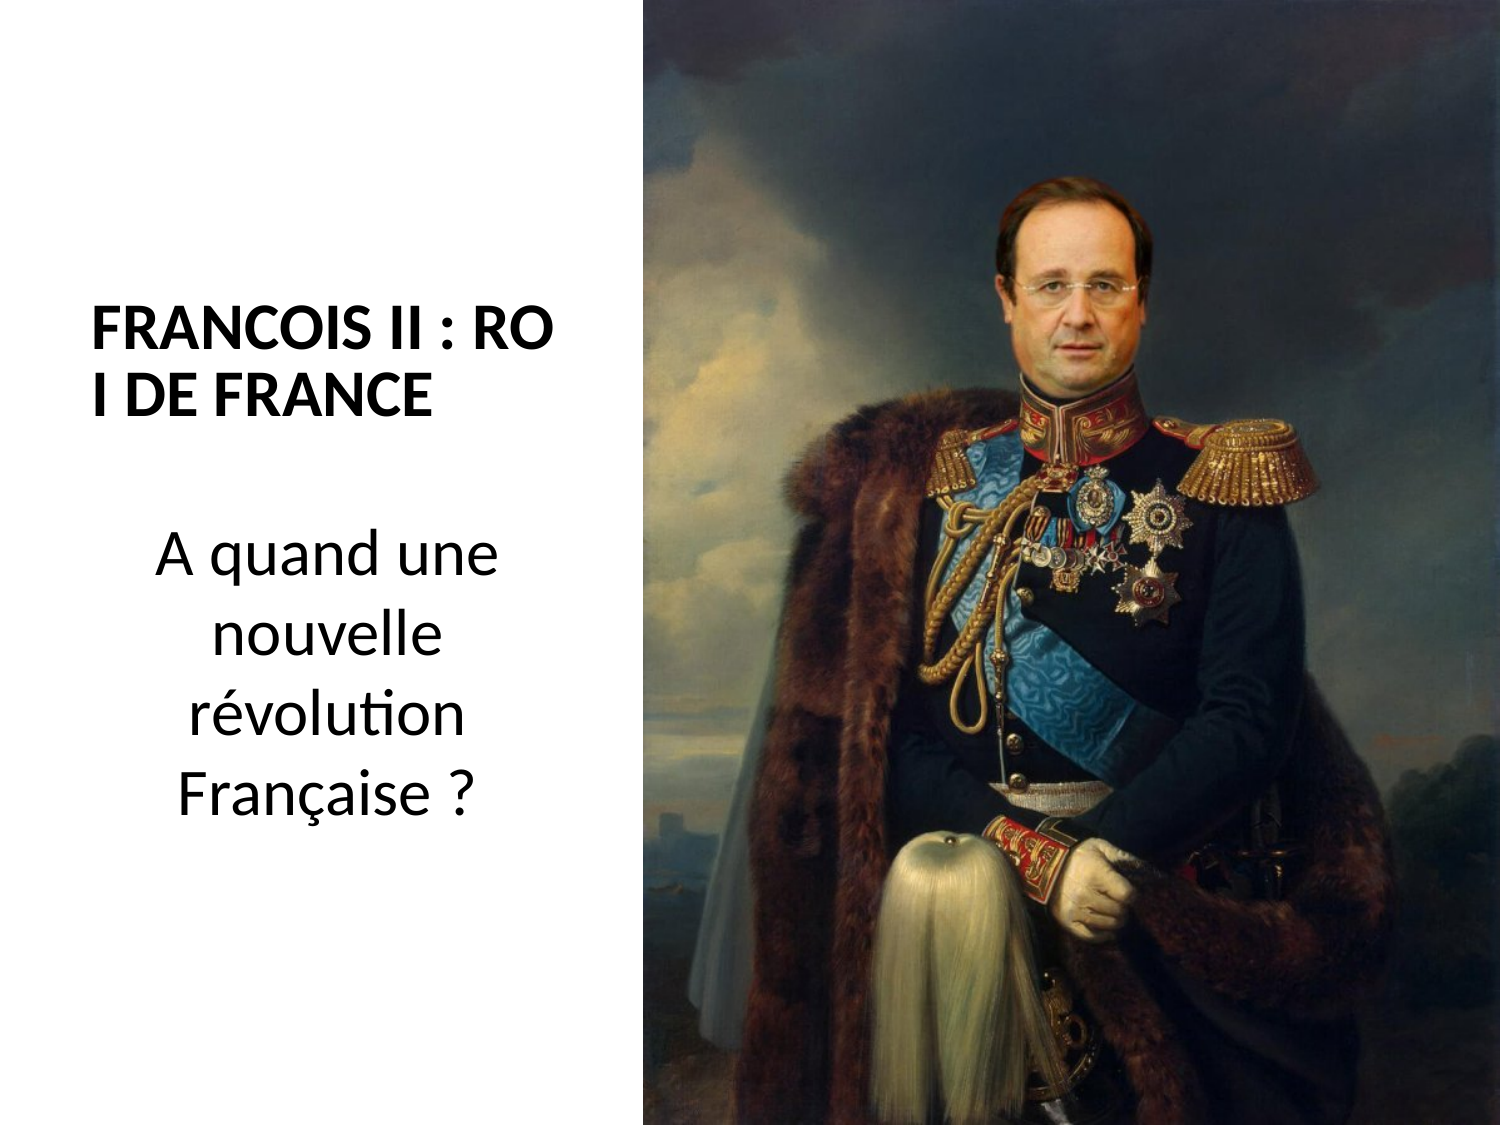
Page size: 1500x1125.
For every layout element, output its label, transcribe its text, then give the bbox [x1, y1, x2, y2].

picture [643, 0, 1500, 1125]
title FRANCOIS II : ROI DE FRANCE A quand une nouvelle révolution Française ? [76, 0, 579, 1125]
